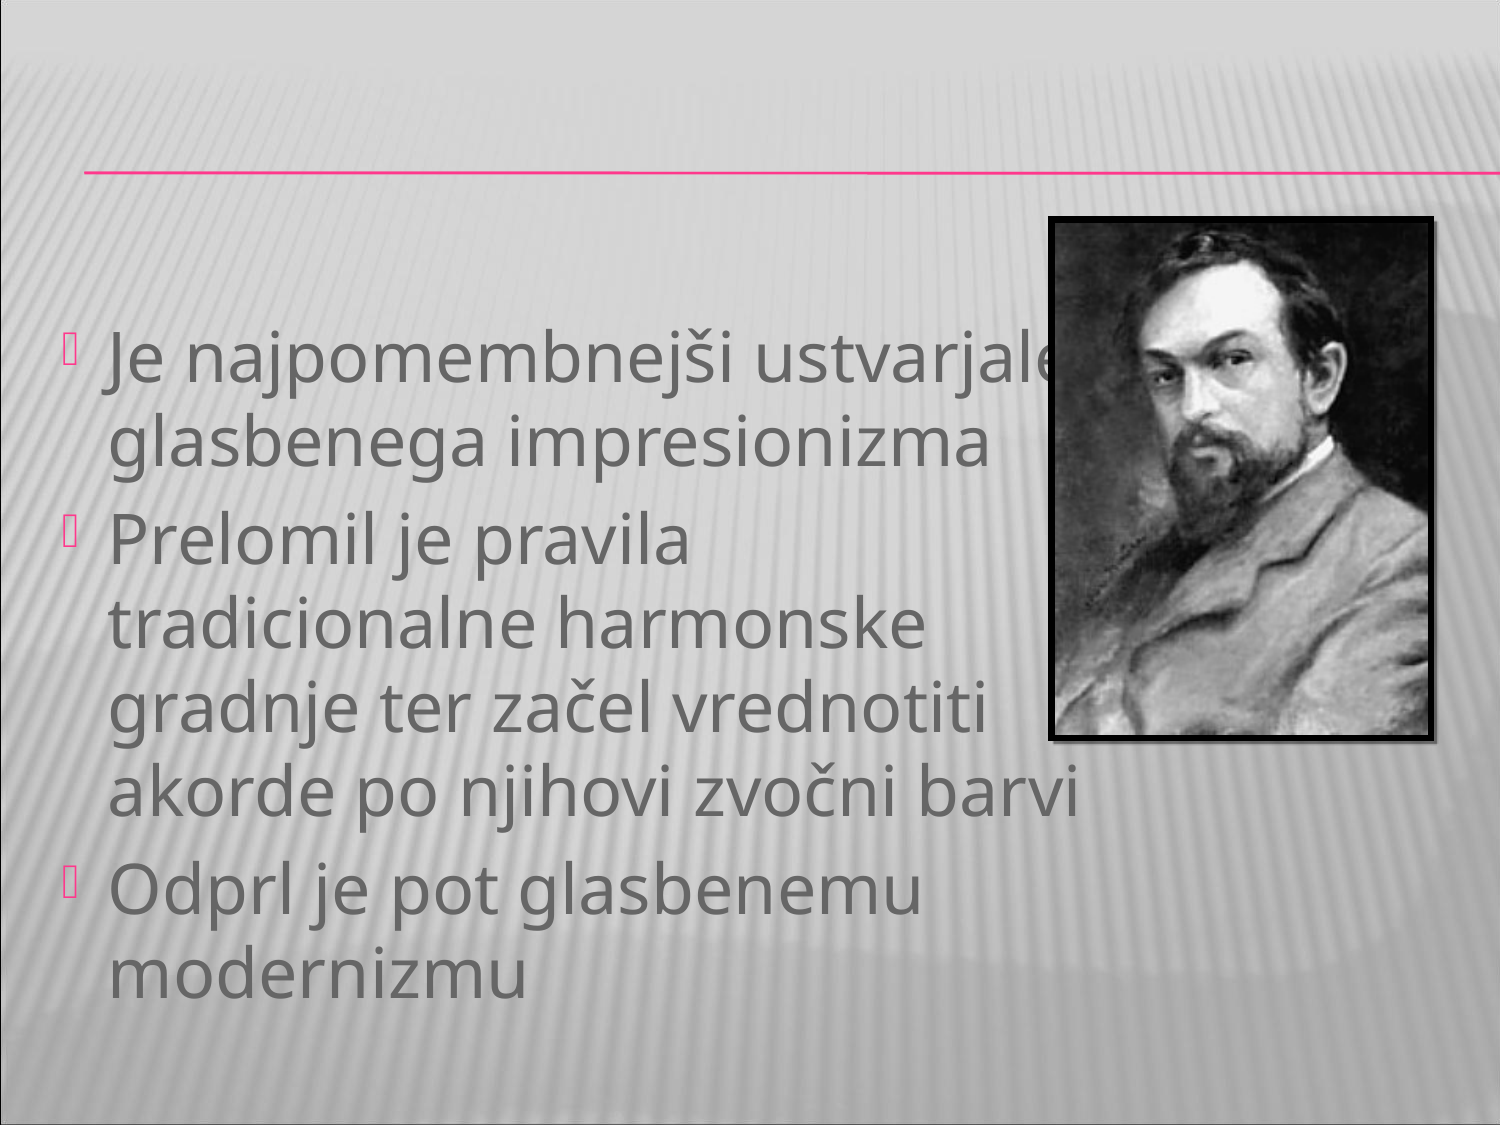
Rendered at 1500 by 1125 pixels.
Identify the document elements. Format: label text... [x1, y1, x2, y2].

list Je najpomembnejši ustvarjalec glasbenega impresionizma Prelomil je pravila tradicionalne harmonske gradnje ter začel vrednotiti akorde po njihovi zvočni barvi Odprl je pot glasbenemu modernizmu [46, 304, 1137, 1048]
picture [0, 0, 1500, 1125]
